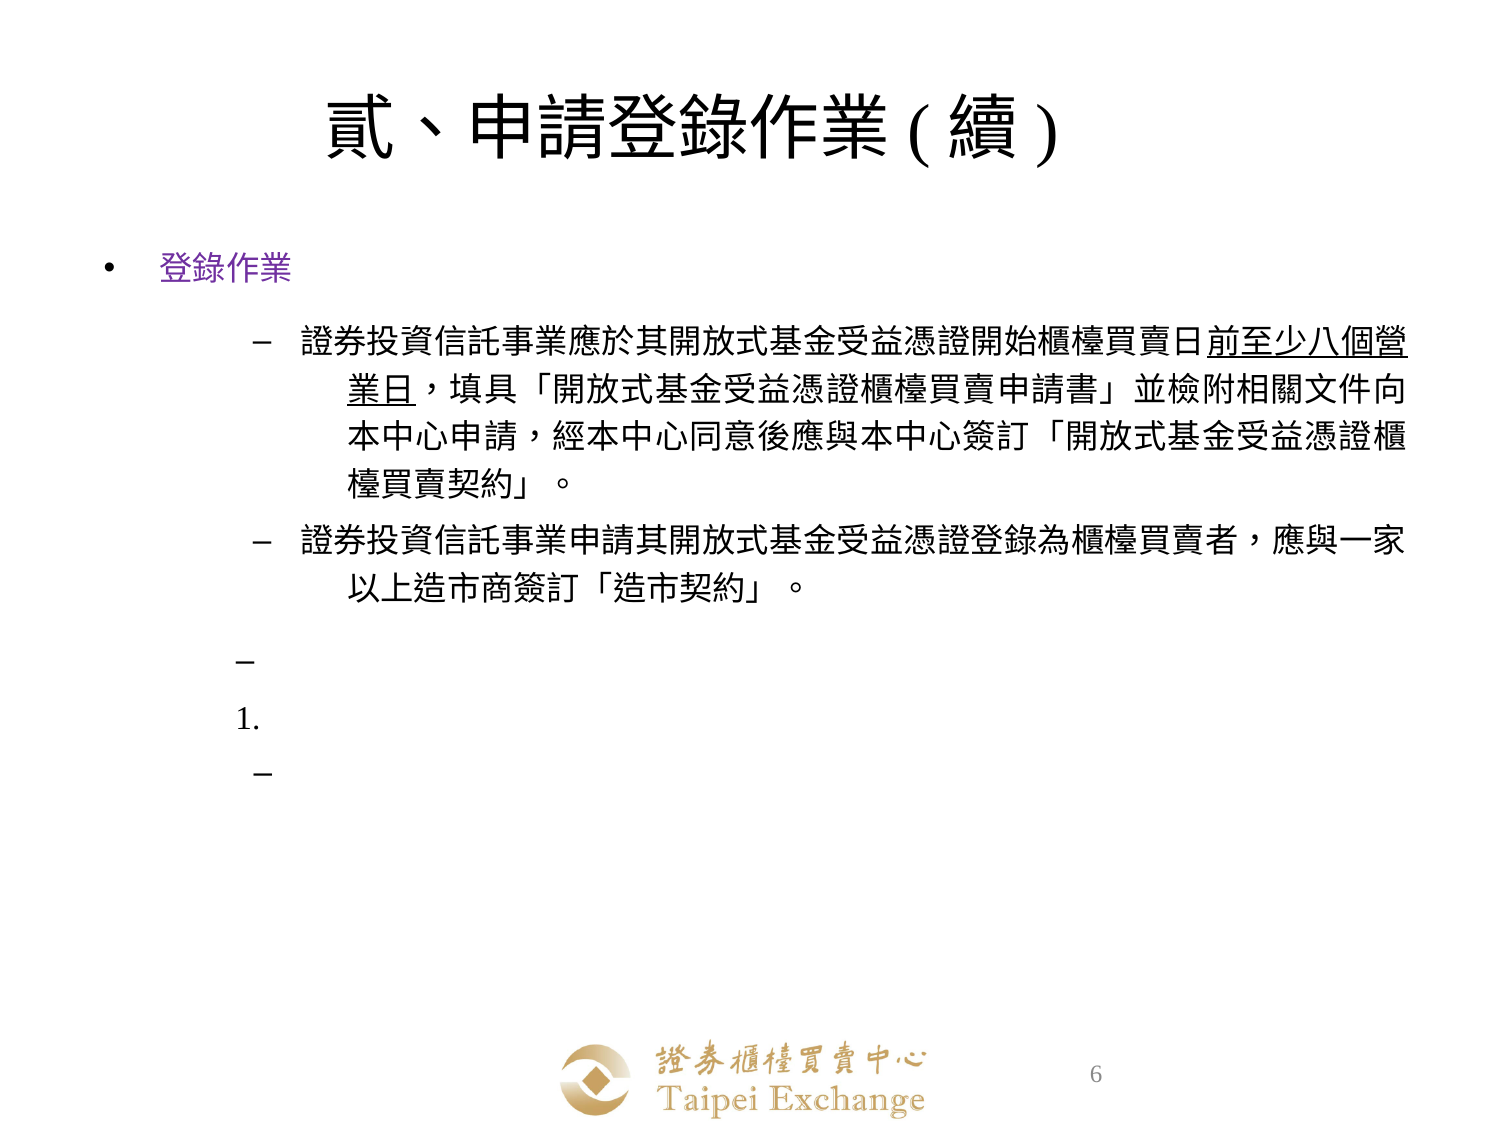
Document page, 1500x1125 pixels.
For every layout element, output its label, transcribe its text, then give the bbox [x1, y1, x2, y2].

list 登錄作業 證券投資信託事業應於其開放式基金受益憑證開始櫃檯買賣日前至少八個營業日，填具「開放式基金受益憑證櫃檯買賣申請書」並檢附相關文件向本中心申請，經本中心同意後應與本中心簽訂「開放式基金受益憑證櫃檯買賣契約」。 證券投資信託事業申請其開放式基金受益憑證登錄為櫃檯買賣者，應與一家以上造市商簽訂「造市契約」。 [88, 231, 1424, 1042]
text_box [1074, 1042, 1426, 1103]
title 貳、申請登錄作業(續) [76, 31, 1307, 219]
